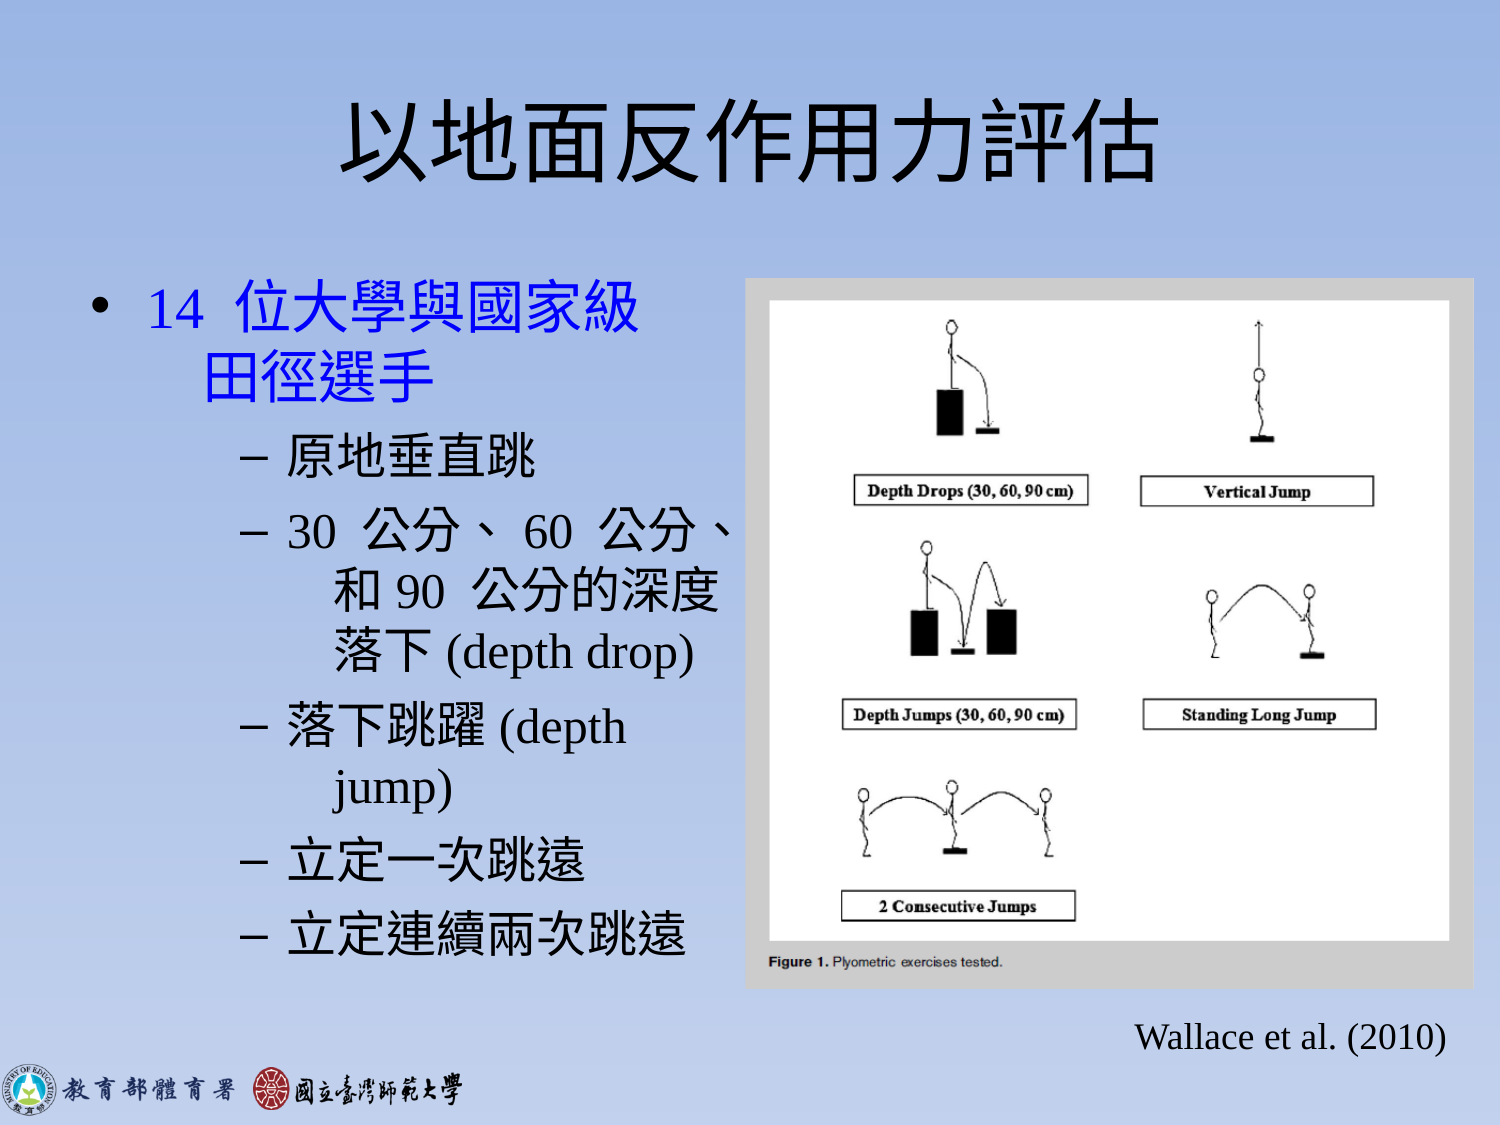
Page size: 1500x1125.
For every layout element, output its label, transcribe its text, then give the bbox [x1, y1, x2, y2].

list 14 位大學與國家級 田徑選手 原地垂直跳 30 公分、60 公分、和90 公分的深度落下(depth drop) 落下跳躍(depth jump) 立定一次跳遠 立定連續兩次跳遠 [75, 262, 746, 1005]
title 以地面反作用力評估 [75, 45, 1426, 233]
picture [745, 278, 1474, 989]
text_box Wallace et al. (2010) [1119, 1005, 1472, 1065]
